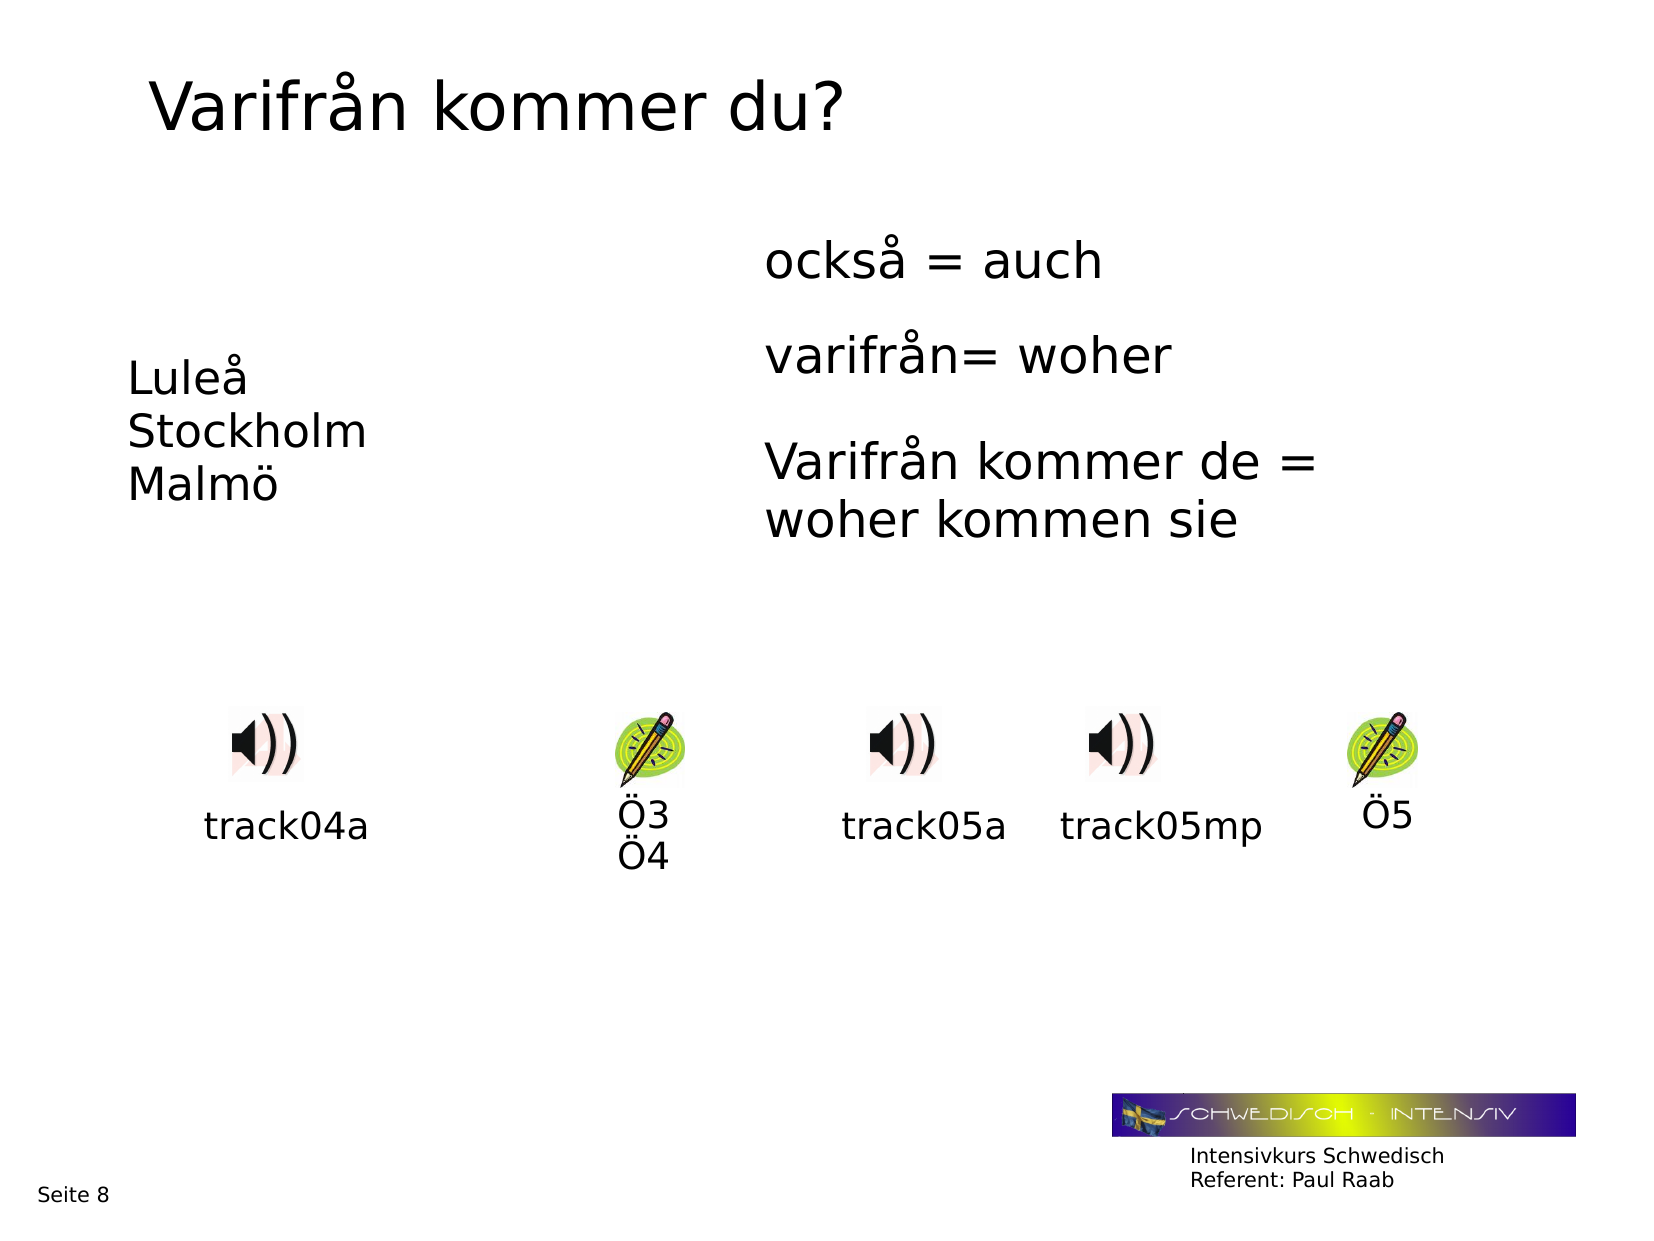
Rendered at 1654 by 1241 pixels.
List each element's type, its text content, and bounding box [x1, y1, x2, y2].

text_box track04a [188, 797, 413, 856]
picture [866, 706, 942, 782]
text_box också = auch [750, 225, 1238, 299]
text_box Varifrån kommer de = woher kommen sie [750, 425, 1388, 558]
text_box track05a [826, 797, 1029, 856]
text_box Ö5 [1346, 786, 1457, 845]
picture [615, 712, 685, 786]
text_box Ö3 [602, 786, 713, 827]
text_box Luleå Stockholm Malmö [112, 344, 413, 519]
text_box track05mp [1045, 797, 1292, 857]
picture [1347, 712, 1418, 786]
picture [1085, 706, 1161, 783]
picture [1112, 1093, 1576, 1137]
text_box Varifrån kommer du? [112, 60, 901, 154]
picture [228, 706, 304, 782]
text_box Ö4 [602, 827, 713, 886]
text_box varifrån= woher [750, 319, 1201, 393]
